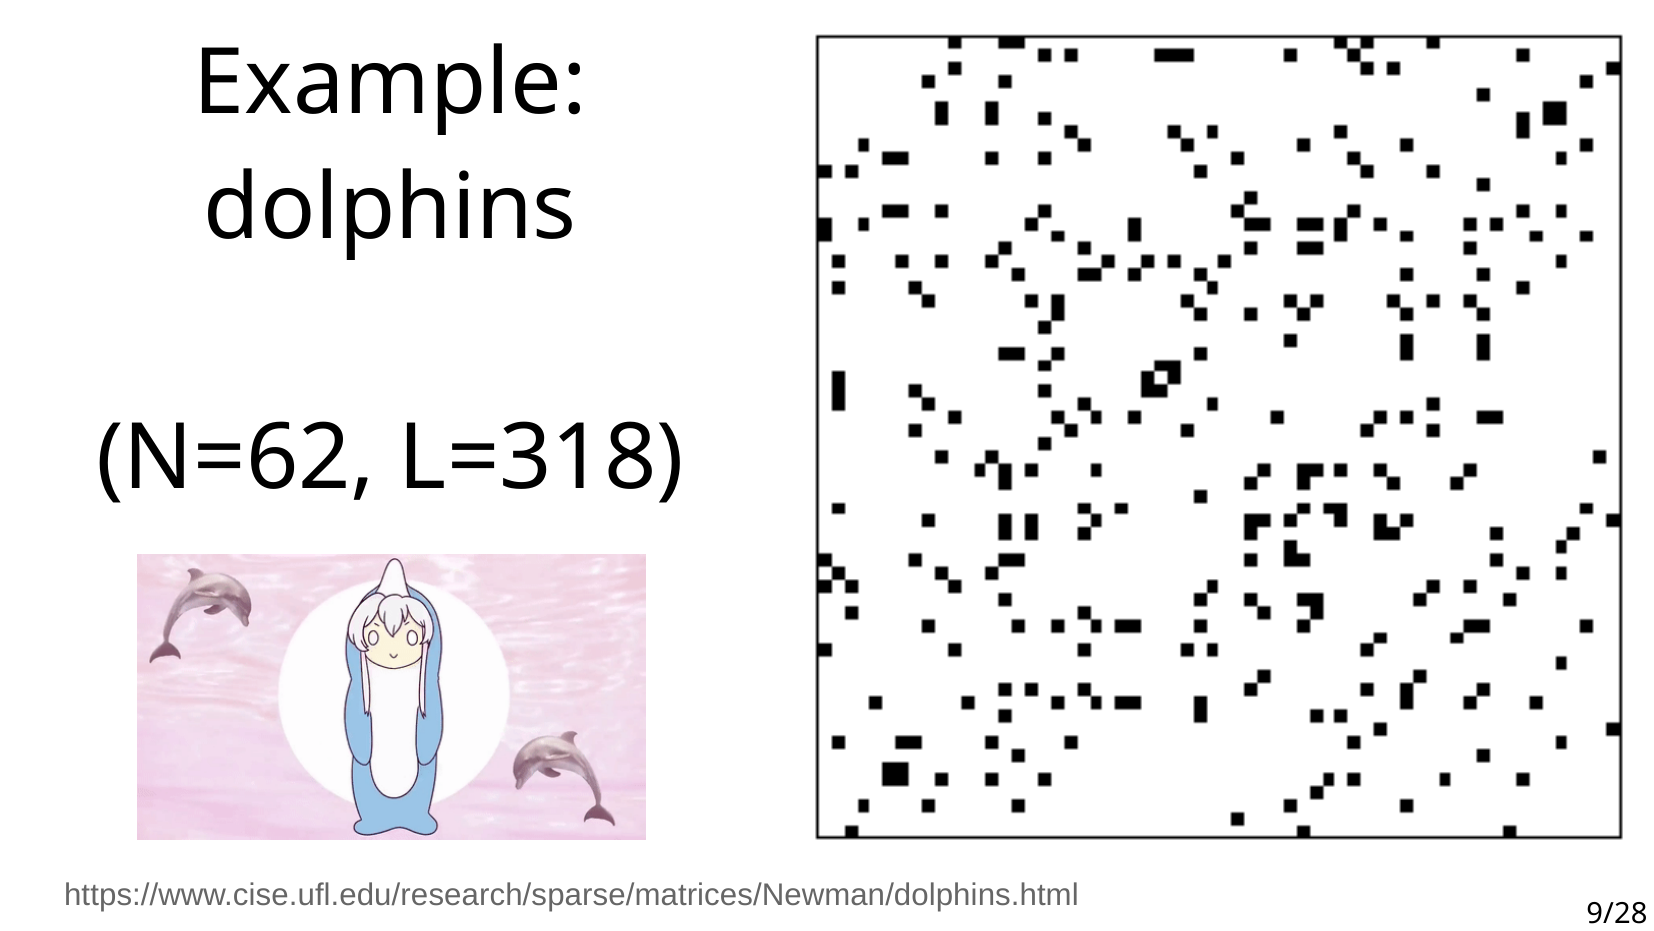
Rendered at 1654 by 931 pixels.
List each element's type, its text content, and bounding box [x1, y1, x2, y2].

picture [775, 18, 1636, 844]
picture [137, 554, 646, 841]
title Example: dolphins (N=62, L=318) [83, 7, 699, 524]
text_box https://www.cise.ufl.edu/research/sparse/matrices/Newman/dolphins.html [49, 870, 1396, 927]
